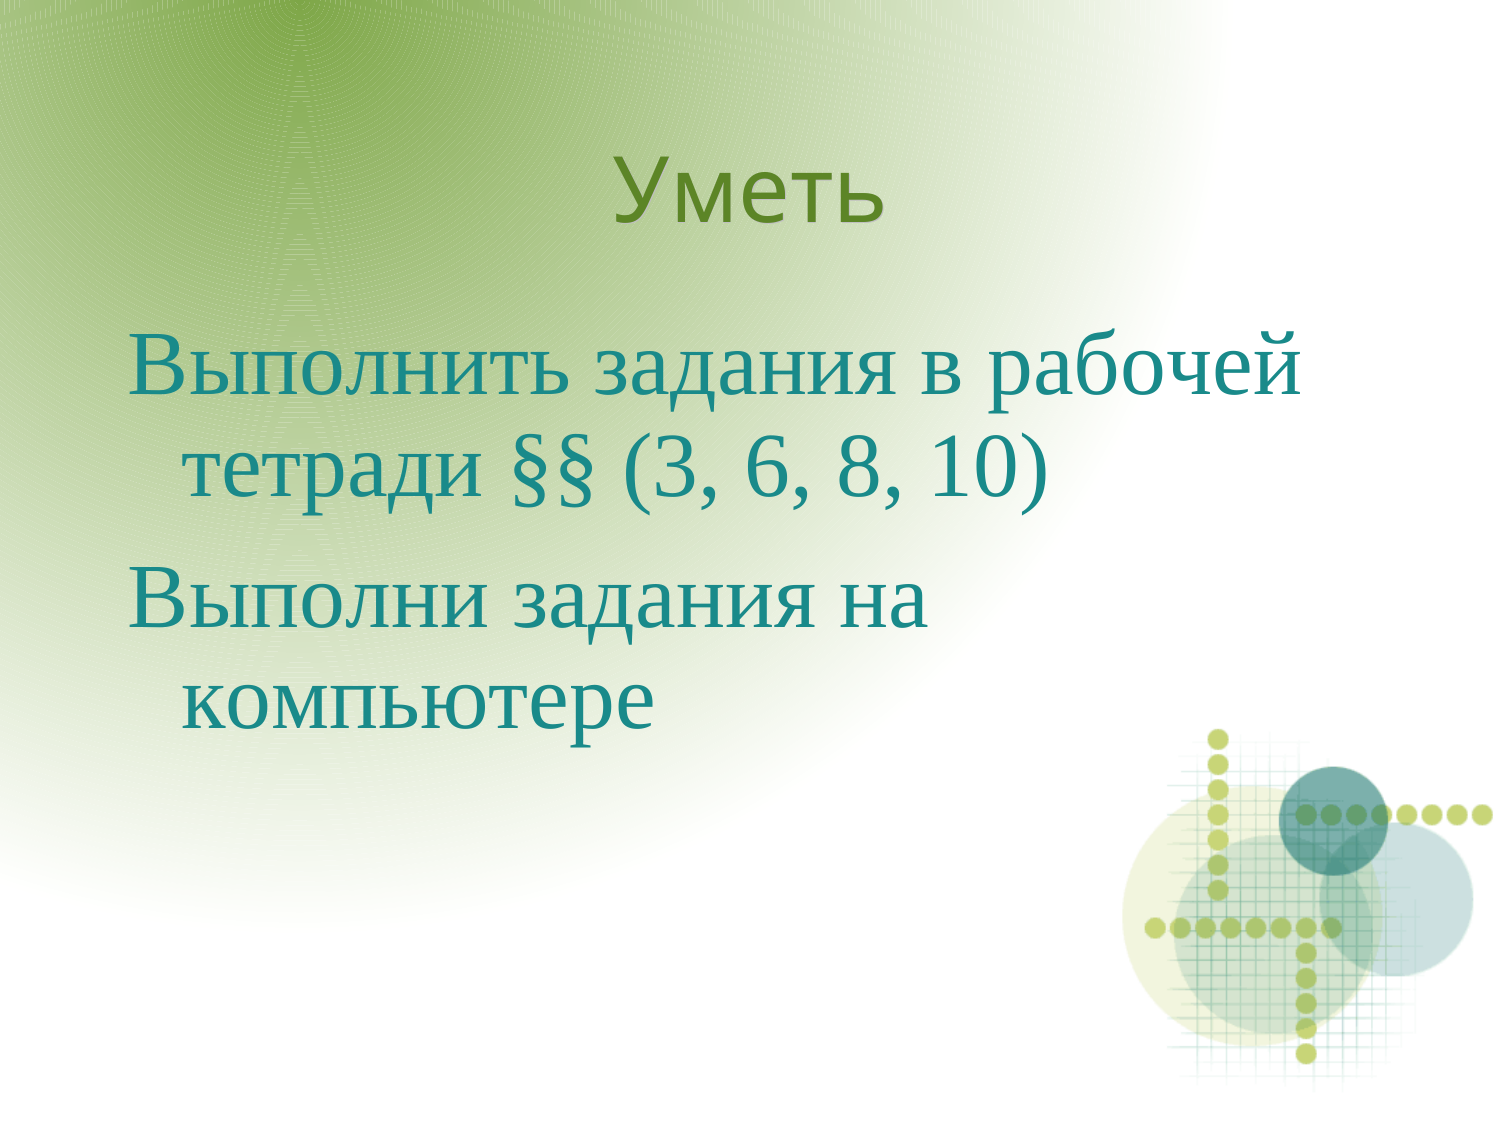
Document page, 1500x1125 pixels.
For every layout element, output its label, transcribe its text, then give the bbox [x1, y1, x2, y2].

picture [1110, 718, 1500, 1098]
title Уметь [110, 100, 1392, 274]
list Выполнить задания в рабочей тетради §§ (3, 6, 8, 10) Выполни задания на компьютере [110, 312, 1392, 1007]
